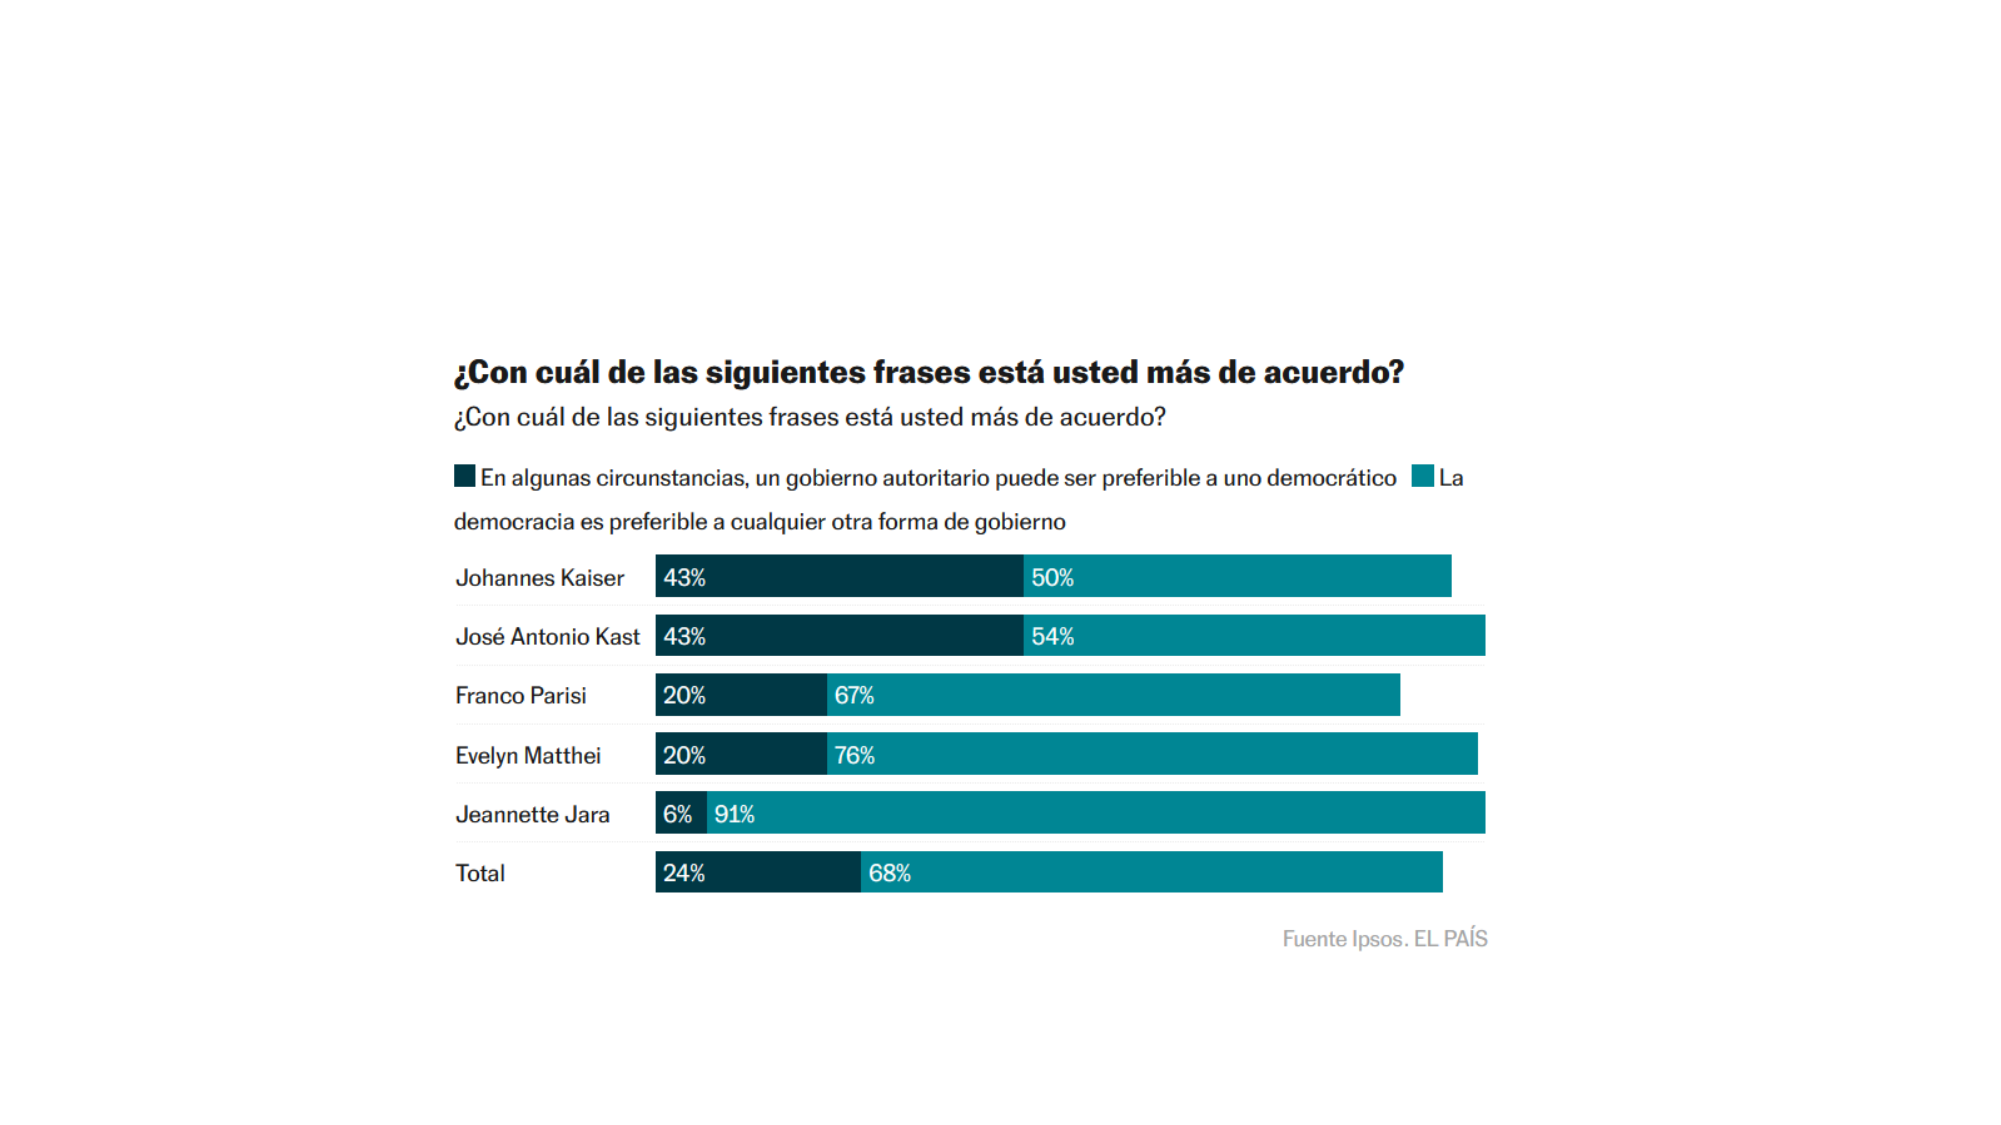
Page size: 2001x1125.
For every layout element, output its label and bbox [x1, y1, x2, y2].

picture [433, 333, 1567, 979]
